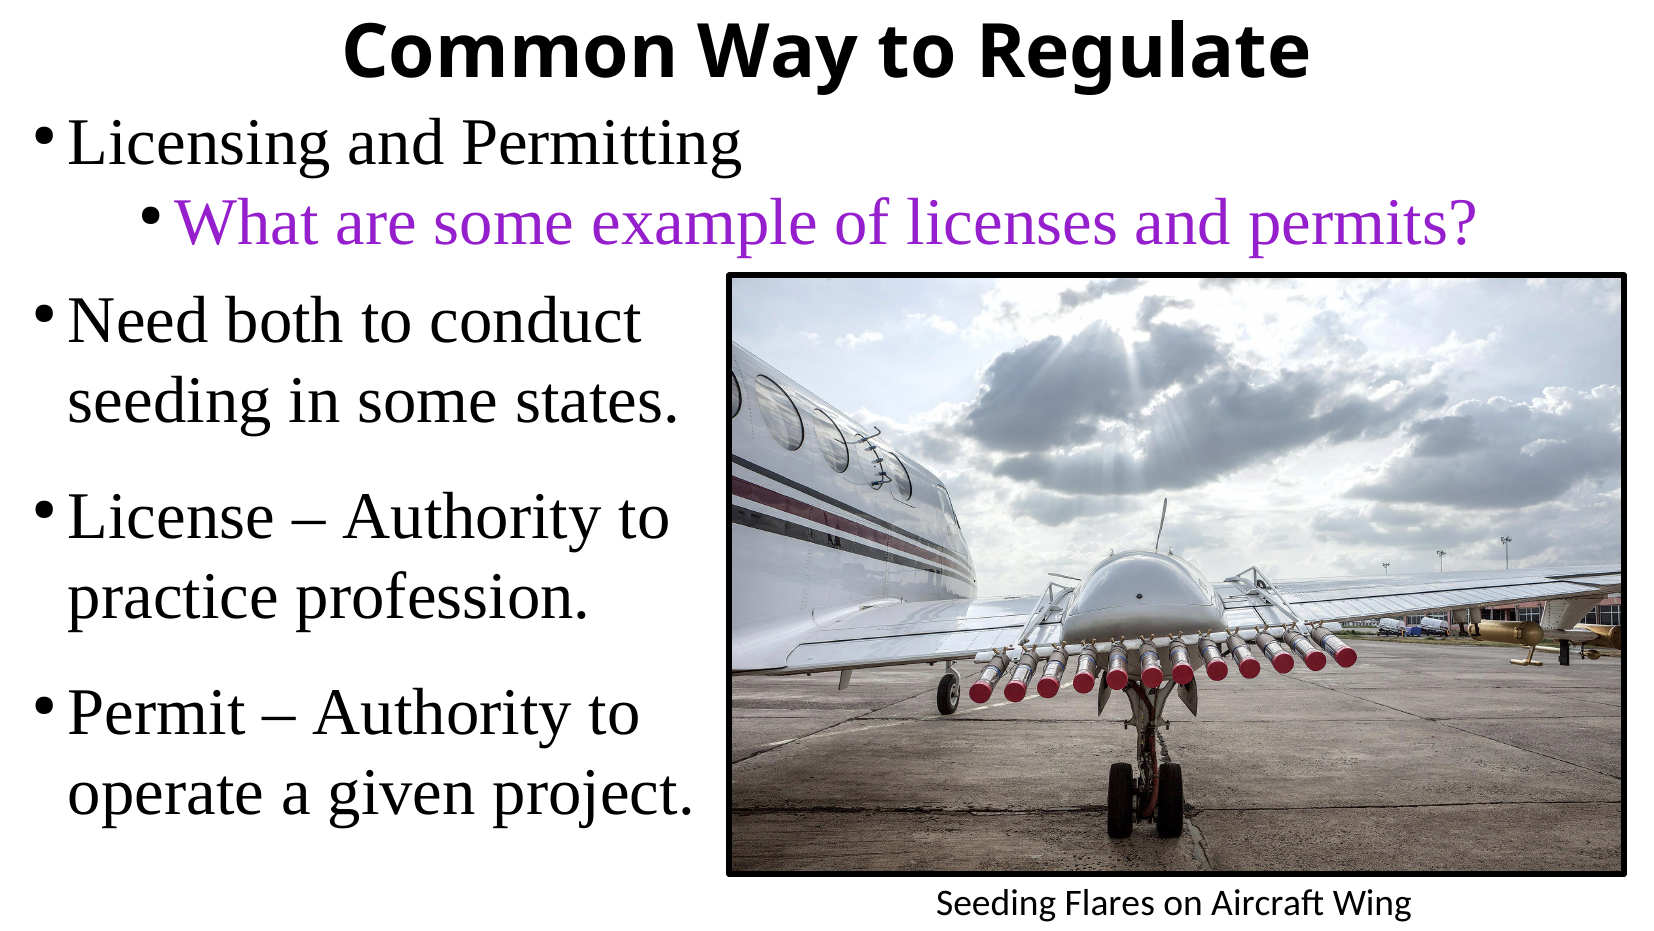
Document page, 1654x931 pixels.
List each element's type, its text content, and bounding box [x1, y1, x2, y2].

text_box Licensing and Permitting What are some example of licenses and permits? [17, 90, 1602, 272]
text_box Need both to conduct seeding in some states. License – Authority to practice profession. Permit – Authority to operate a given project. [17, 268, 826, 836]
picture [732, 278, 1622, 870]
text_box Seeding Flares on Aircraft Wing [724, 870, 1625, 931]
title Common Way to Regulate [0, 0, 1654, 106]
